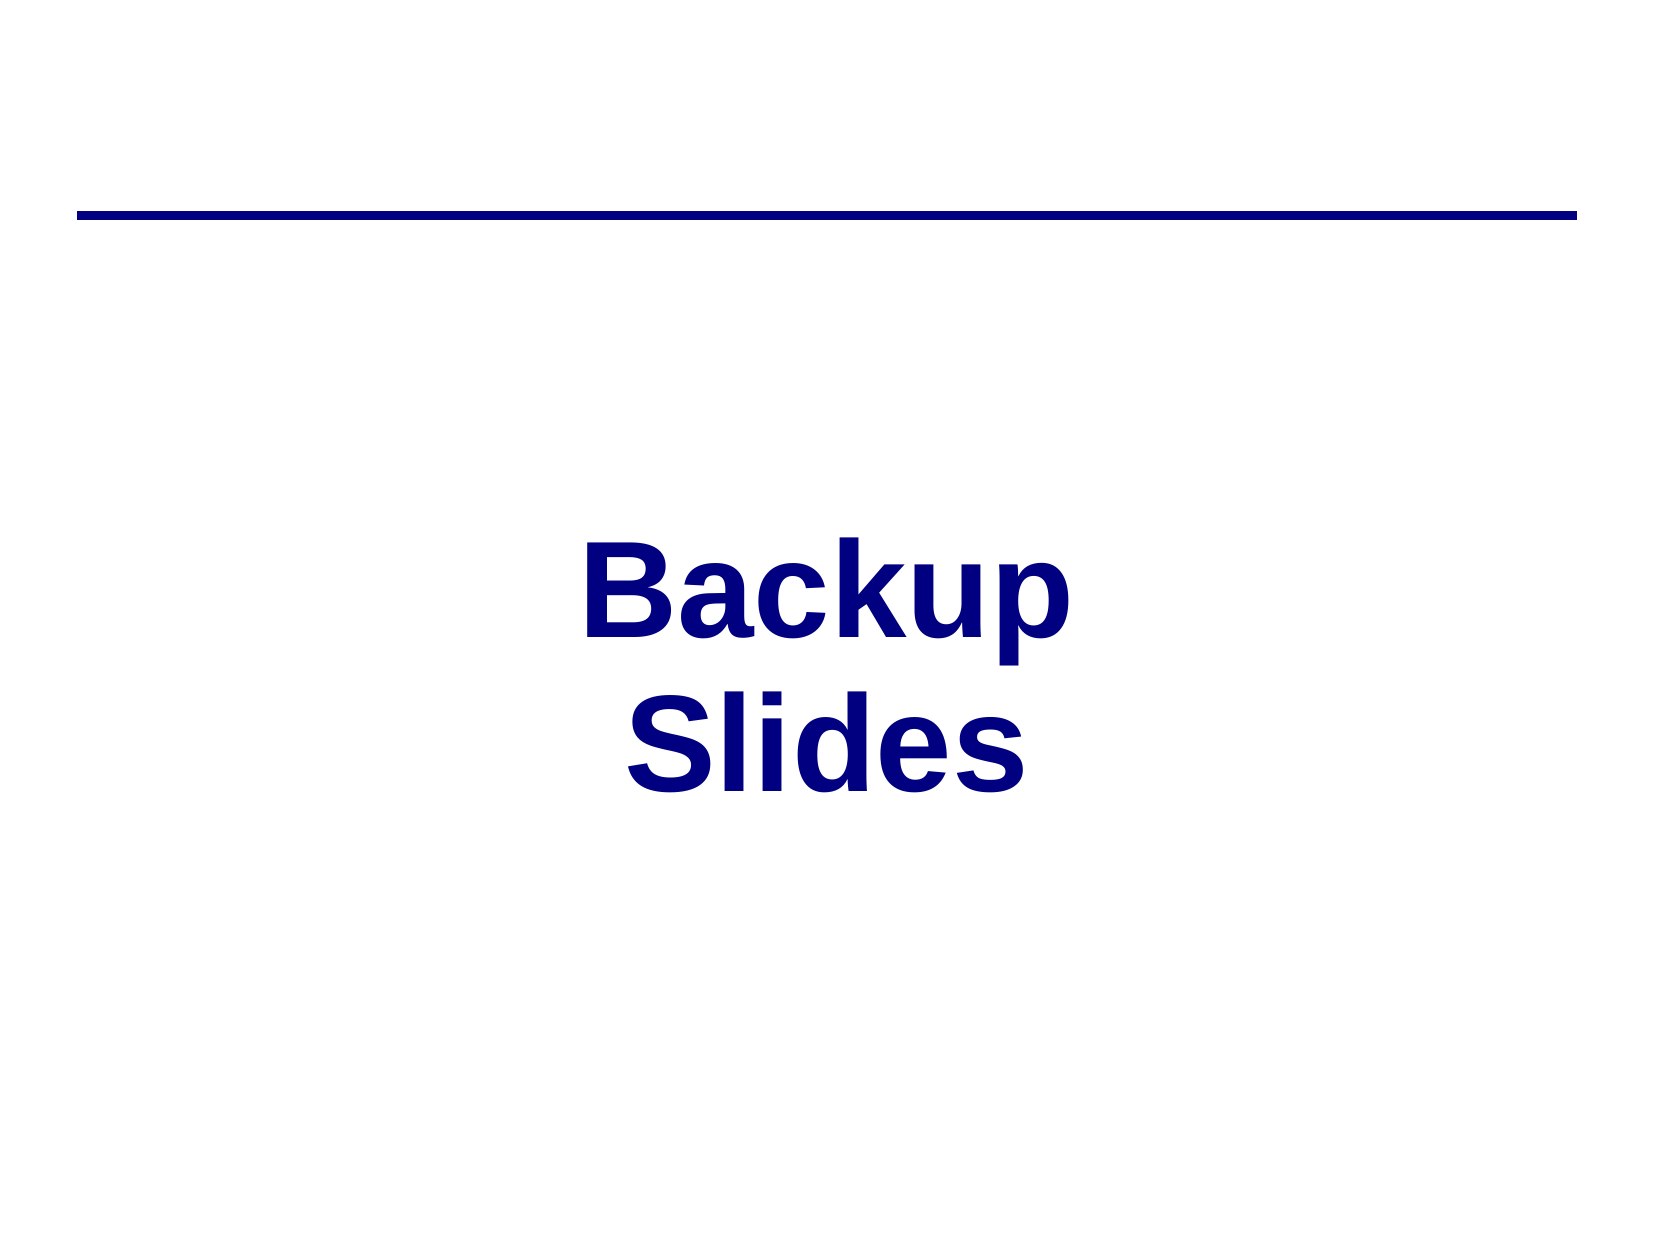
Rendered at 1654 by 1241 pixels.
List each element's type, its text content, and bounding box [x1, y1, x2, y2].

subtitle Backup Slides [82, 232, 1571, 1102]
